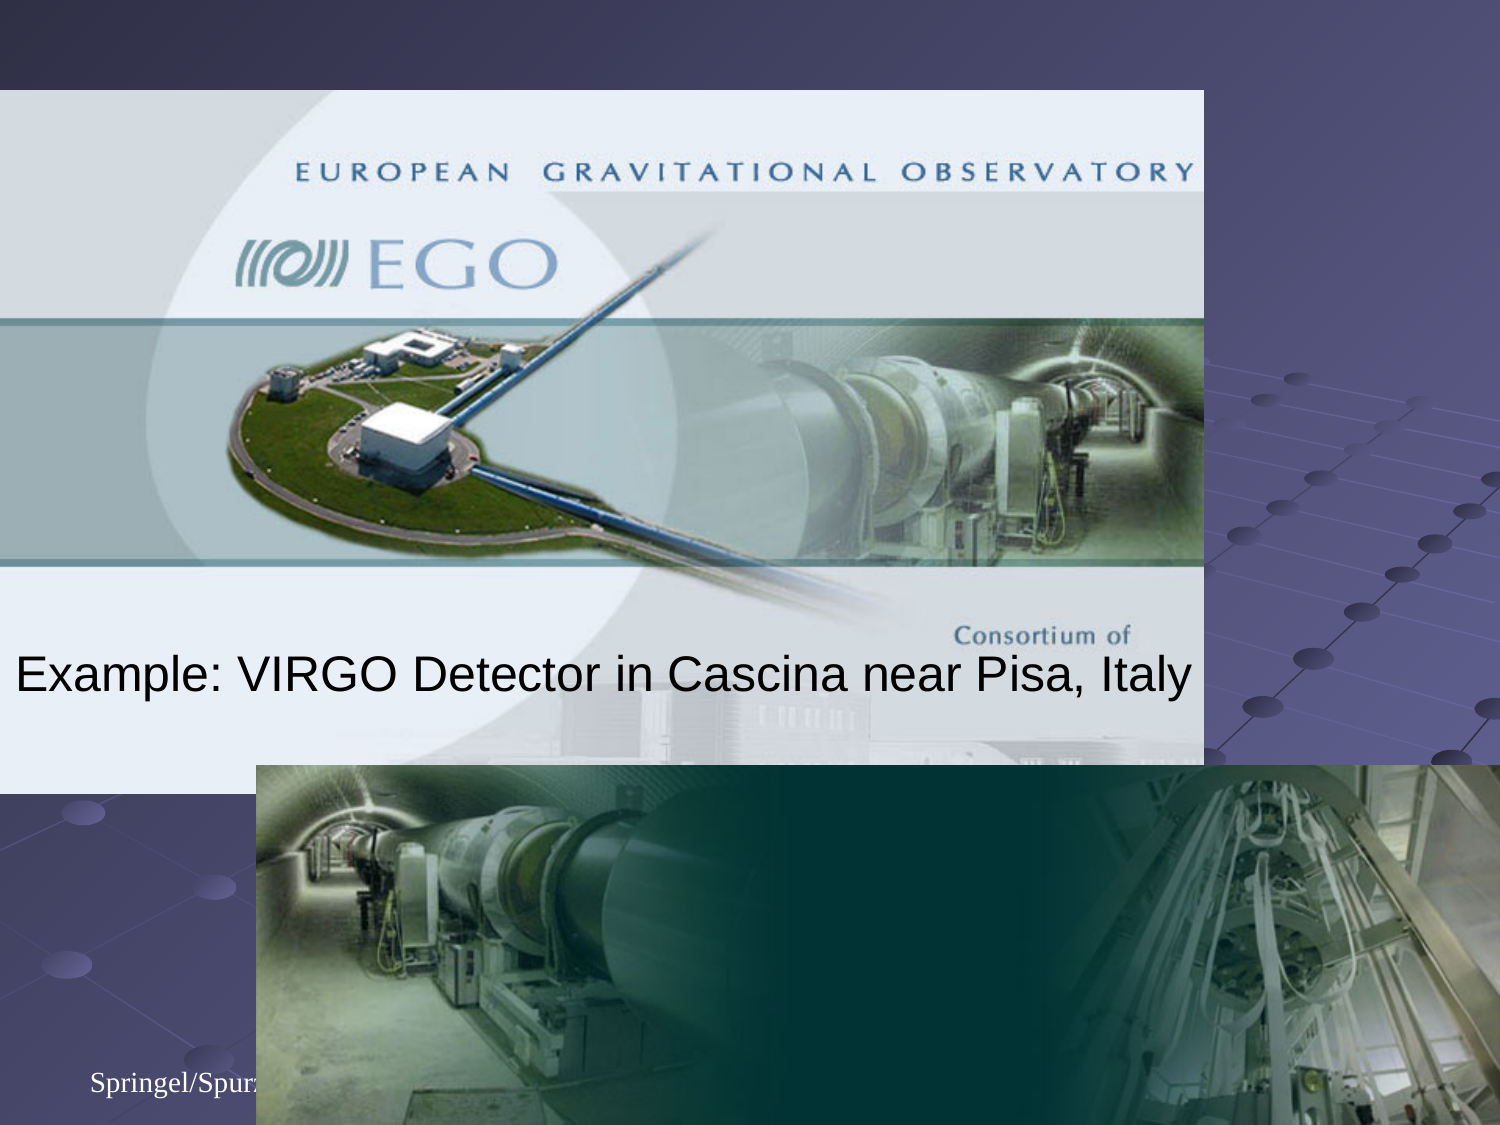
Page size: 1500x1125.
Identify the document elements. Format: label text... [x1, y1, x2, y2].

picture [0, 709, 1500, 1125]
picture [0, 90, 1204, 633]
text_box Example: VIRGO Detector in Cascina near Pisa, Italy [0, 633, 1209, 709]
